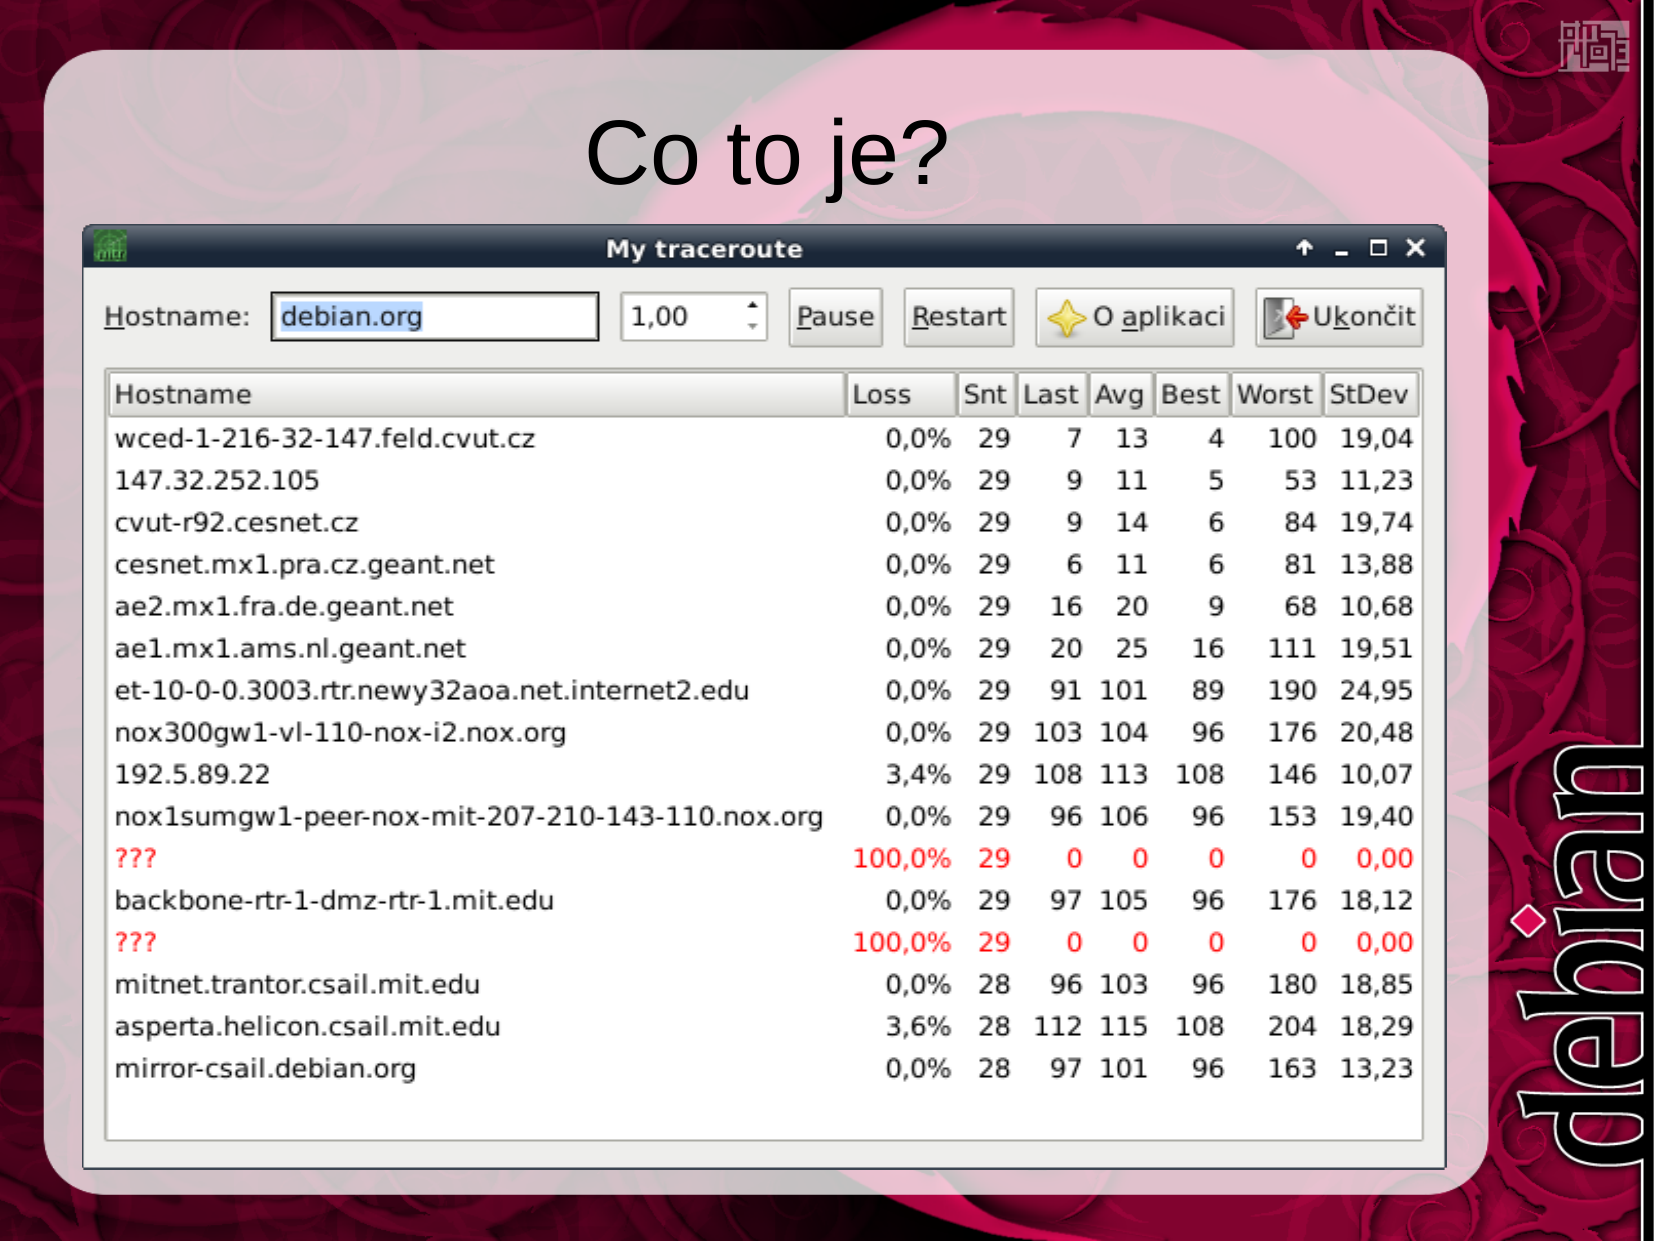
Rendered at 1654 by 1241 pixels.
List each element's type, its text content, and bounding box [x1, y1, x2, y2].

title Co to je? [59, 49, 1477, 257]
picture [0, 0, 1654, 1241]
